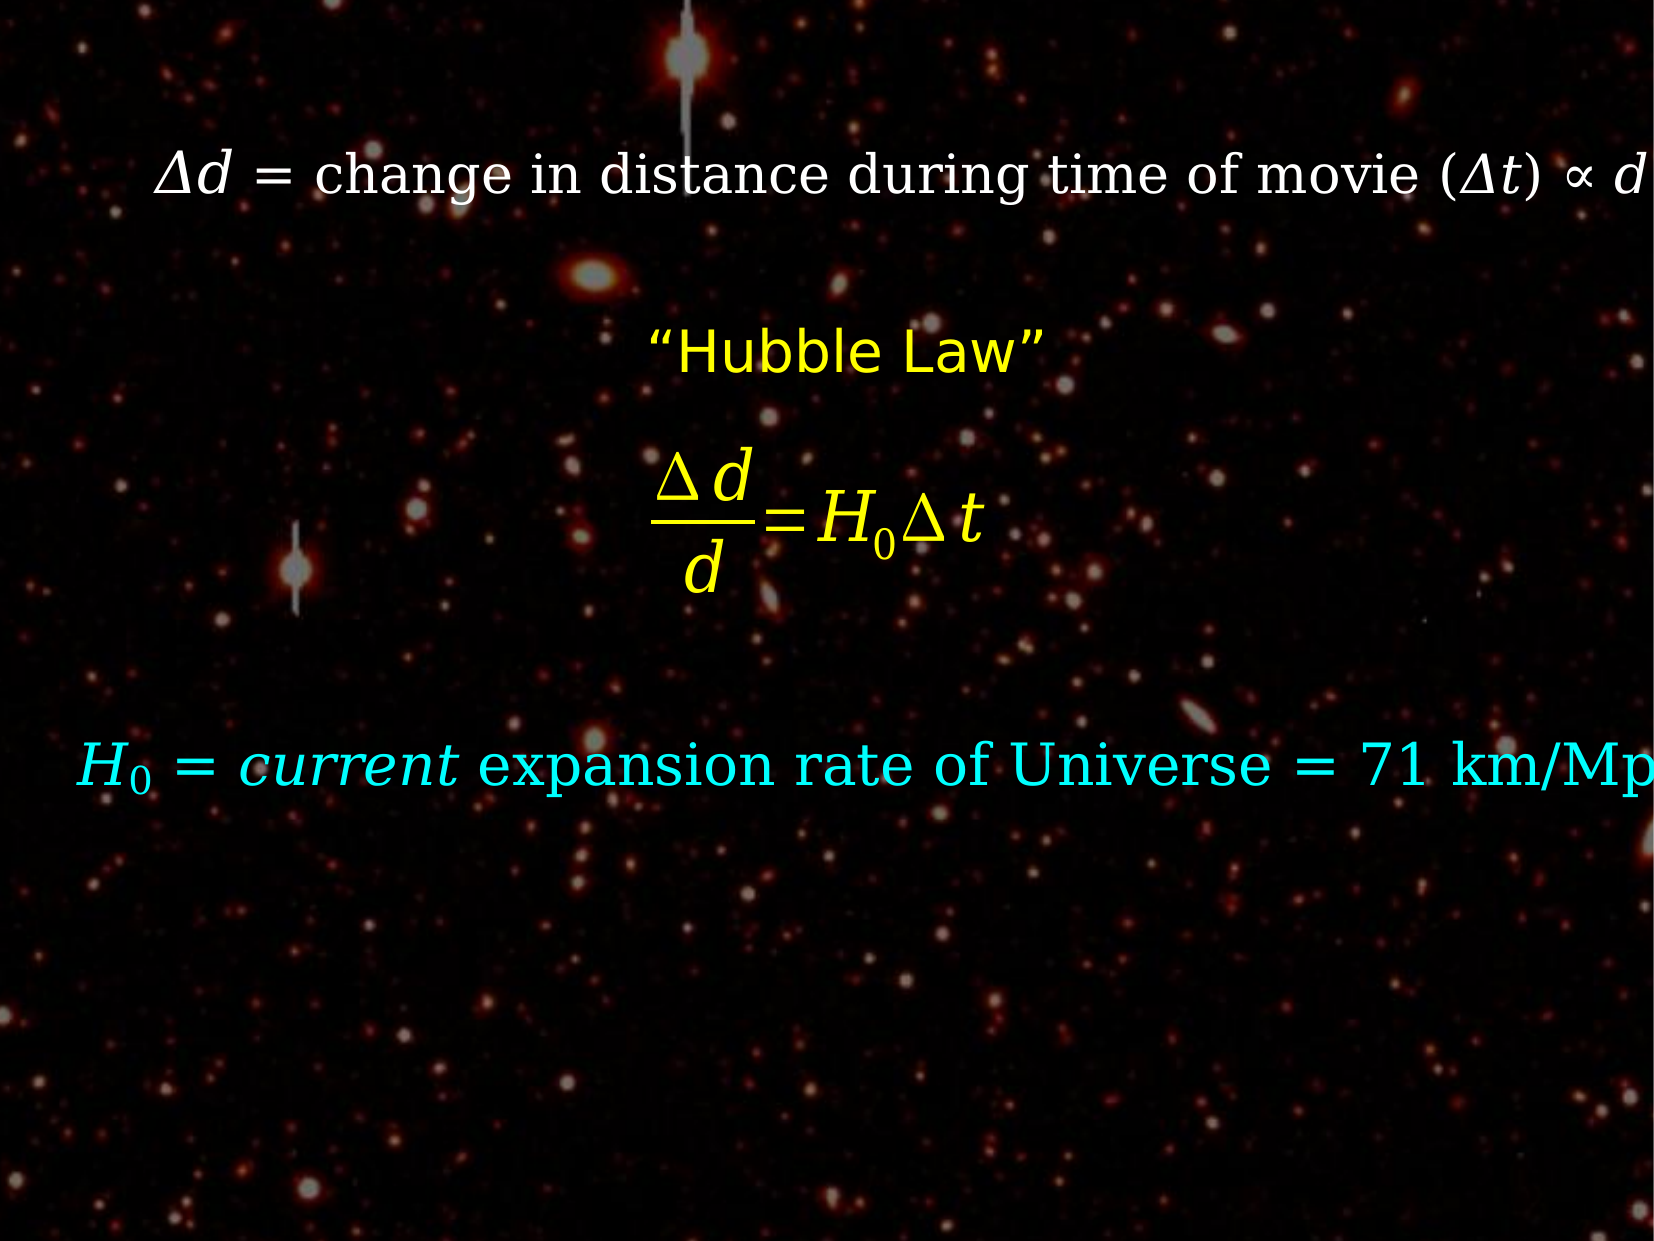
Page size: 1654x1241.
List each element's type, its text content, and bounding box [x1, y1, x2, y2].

chart [641, 435, 989, 609]
text_box H0 = current expansion rate of Universe = 71 km/Mpc / s [77, 731, 1576, 804]
text_box Δd = change in distance during time of movie (Δt) ∝ d [155, 139, 1499, 209]
picture [1633, 757, 1649, 783]
text_box “Hubble Law” [646, 318, 1008, 387]
picture [0, 0, 1654, 1241]
